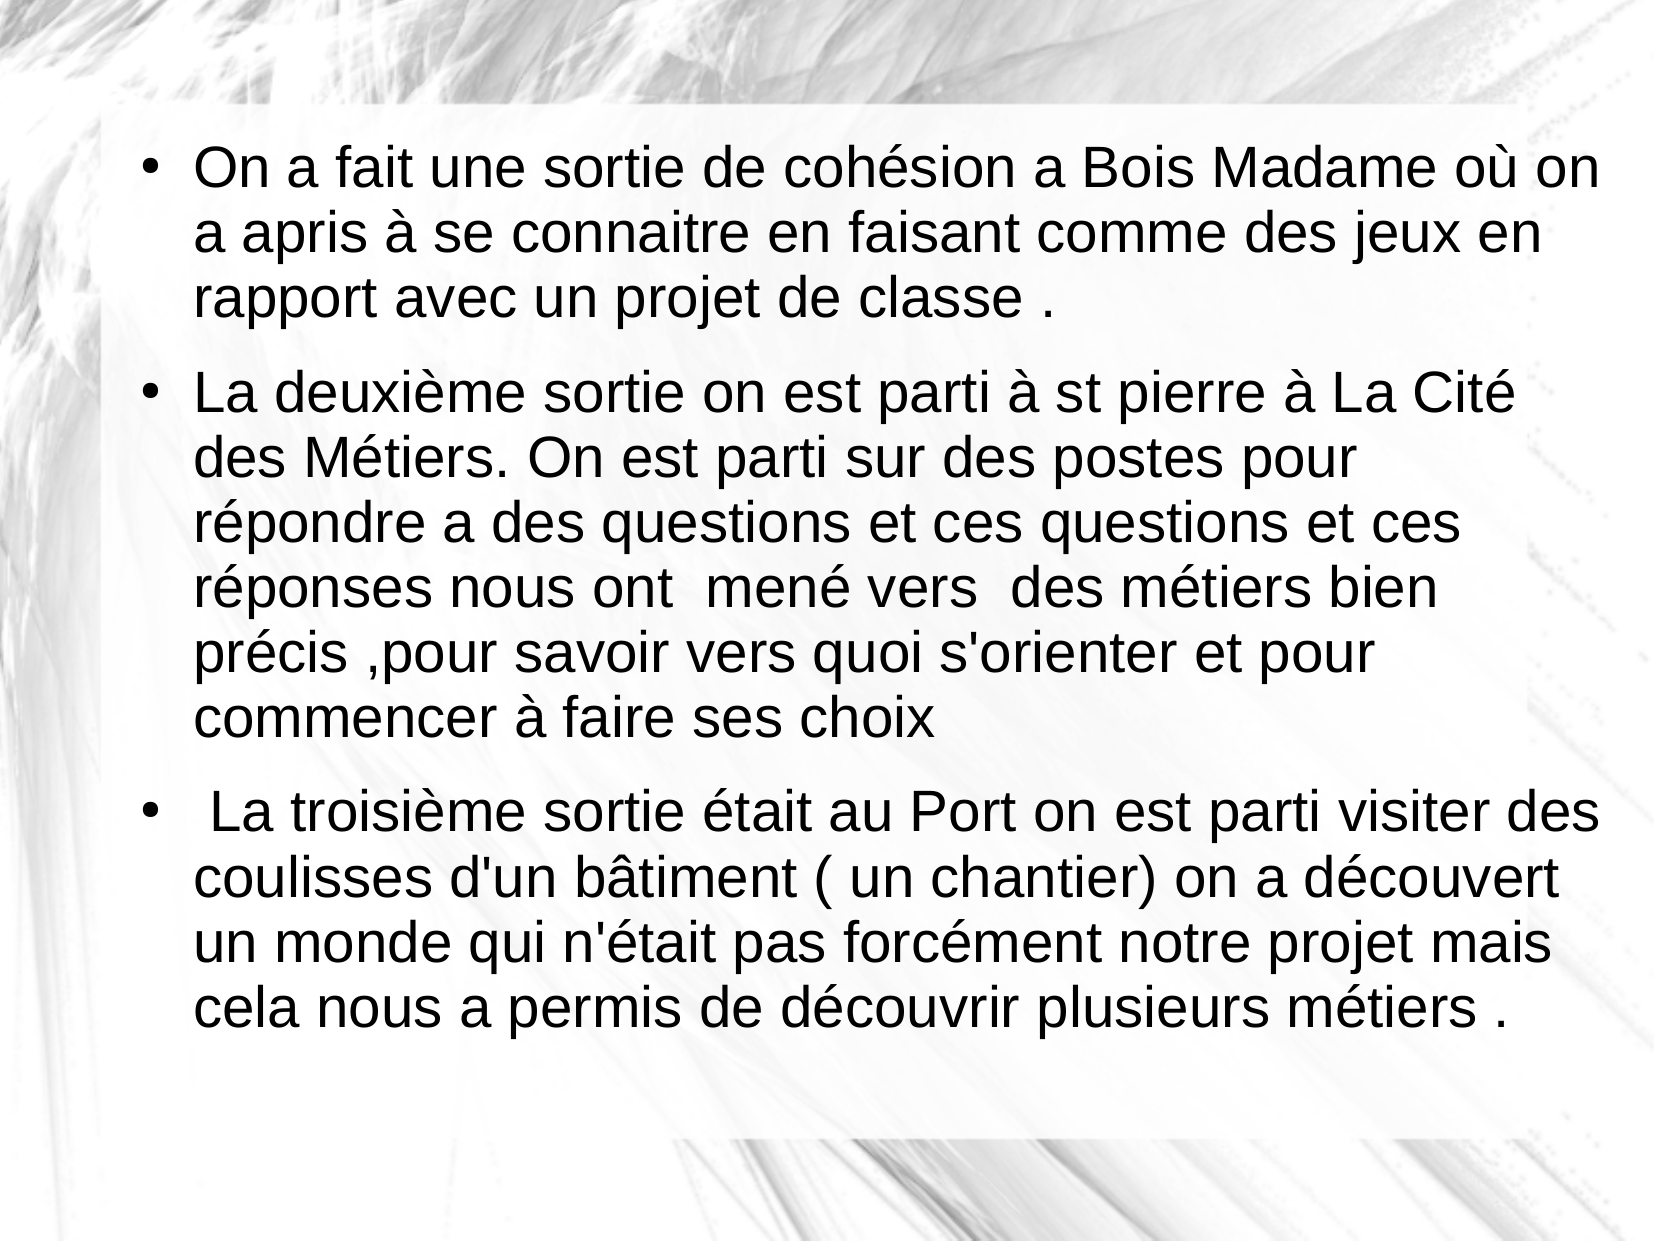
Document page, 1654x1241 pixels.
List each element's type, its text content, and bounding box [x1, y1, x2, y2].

picture [0, 0, 1654, 1241]
list On a fait une sortie de cohésion a Bois Madame où on a apris à se connaitre en faisant comme des jeux en rapport avec un projet de classe . La deuxième sortie on est parti à st pierre à La Cité des Métiers. On est parti sur des postes pour répondre a des questions et ces questions et ces réponses nous ont mené vers des métiers bien précis ,pour savoir vers quoi s'orienter et pour commencer à faire ses choix La troisième sortie était au Port on est parti visiter des coulisses d'un bâtiment ( un chantier) on a découvert un monde qui n'était pas forcément notre projet mais cela nous a permis de découvrir plusieurs métiers . [122, 135, 1606, 1066]
